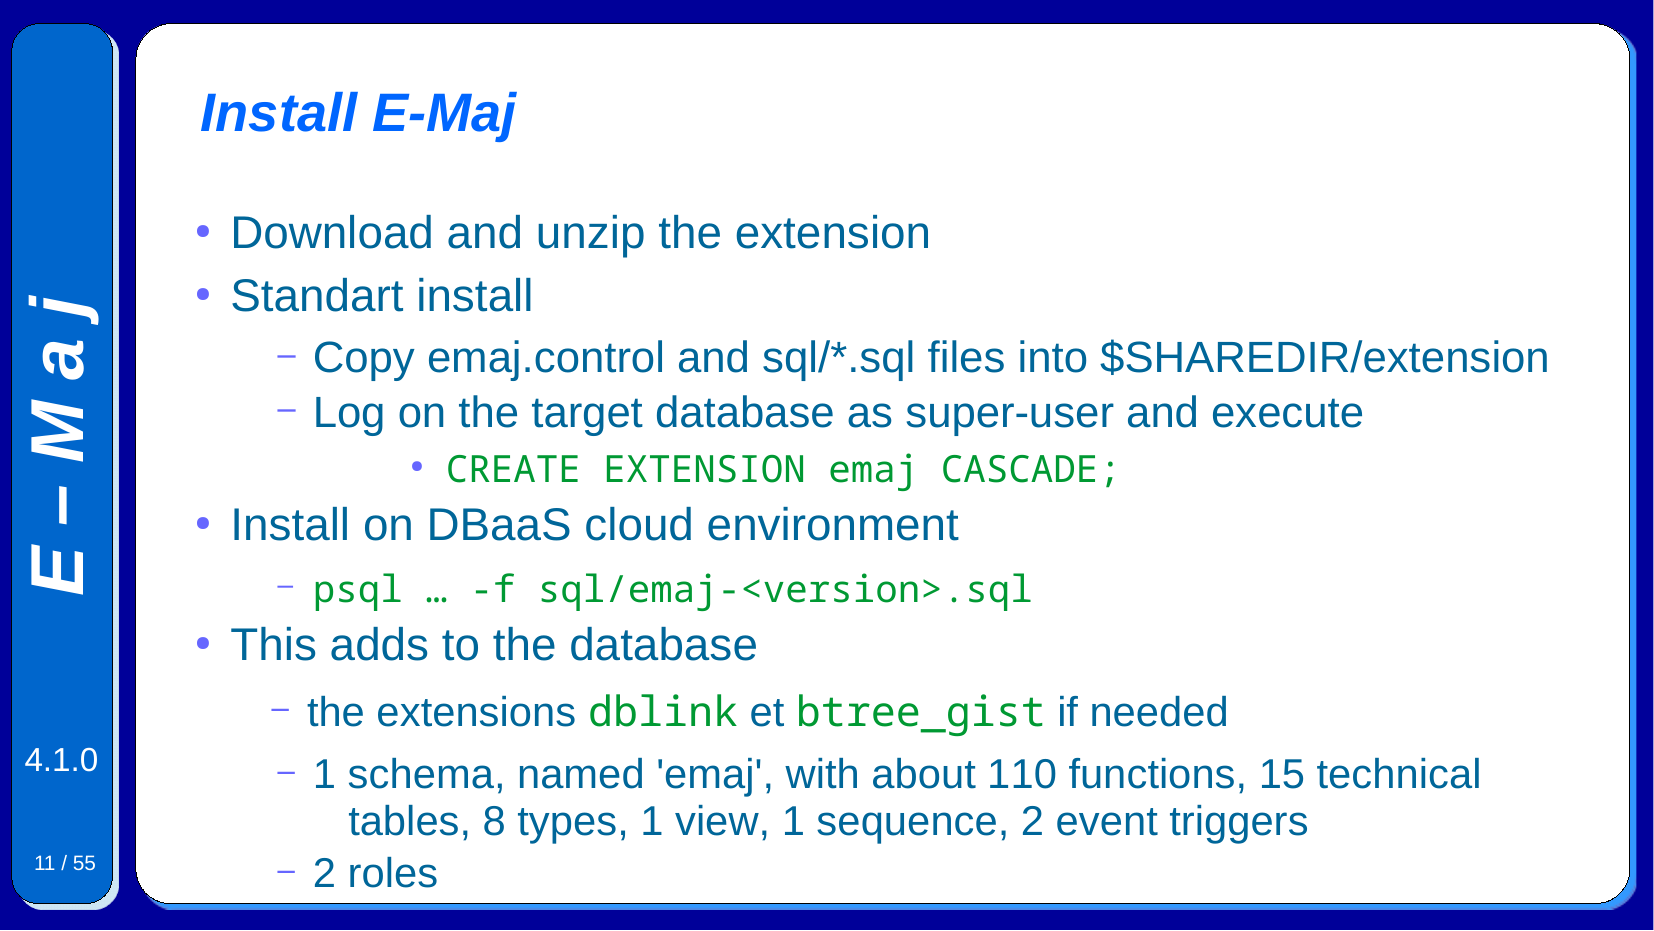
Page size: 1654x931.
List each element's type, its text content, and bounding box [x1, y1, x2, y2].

title Install E-Maj [200, 34, 1575, 191]
list Download and unzip the extension Standart install Copy emaj.control and sql/*.sql files into $SHAREDIR/extension Log on the target database as super-user and execute CREATE EXTENSION emaj CASCADE; Install on DBaaS cloud environment psql … -f sql/emaj-<version>.sql This adds to the database the extensions dblink et btree_gist if needed 1 schema, named 'emaj', with about 110 functions, 15 technical tables, 8 types, 1 view, 1 sequence, 2 event triggers 2 roles [177, 206, 1587, 873]
